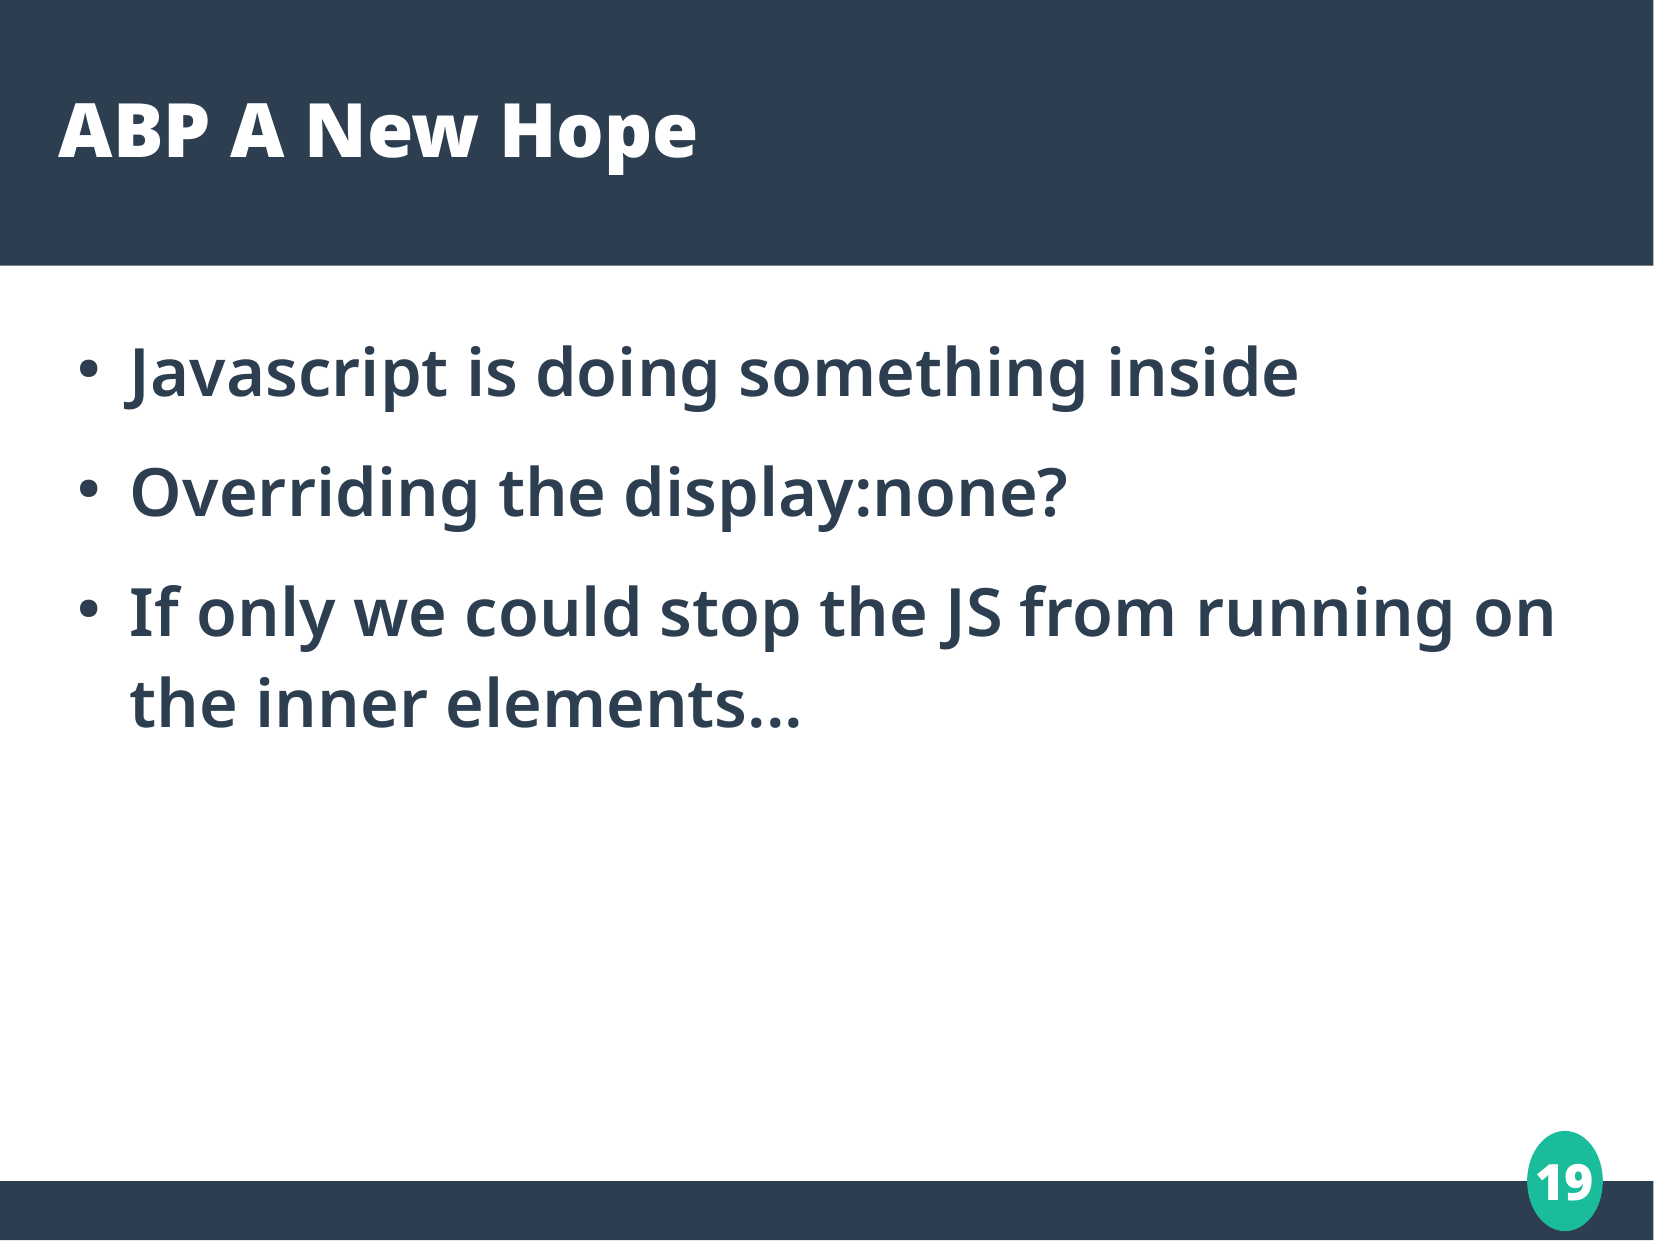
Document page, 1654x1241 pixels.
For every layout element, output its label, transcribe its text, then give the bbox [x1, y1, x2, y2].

list Javascript is doing something inside Overriding the display:none? If only we could stop the JS from running on the inner elements... [59, 324, 1595, 1152]
title ABP A New Hope [59, 49, 1595, 207]
